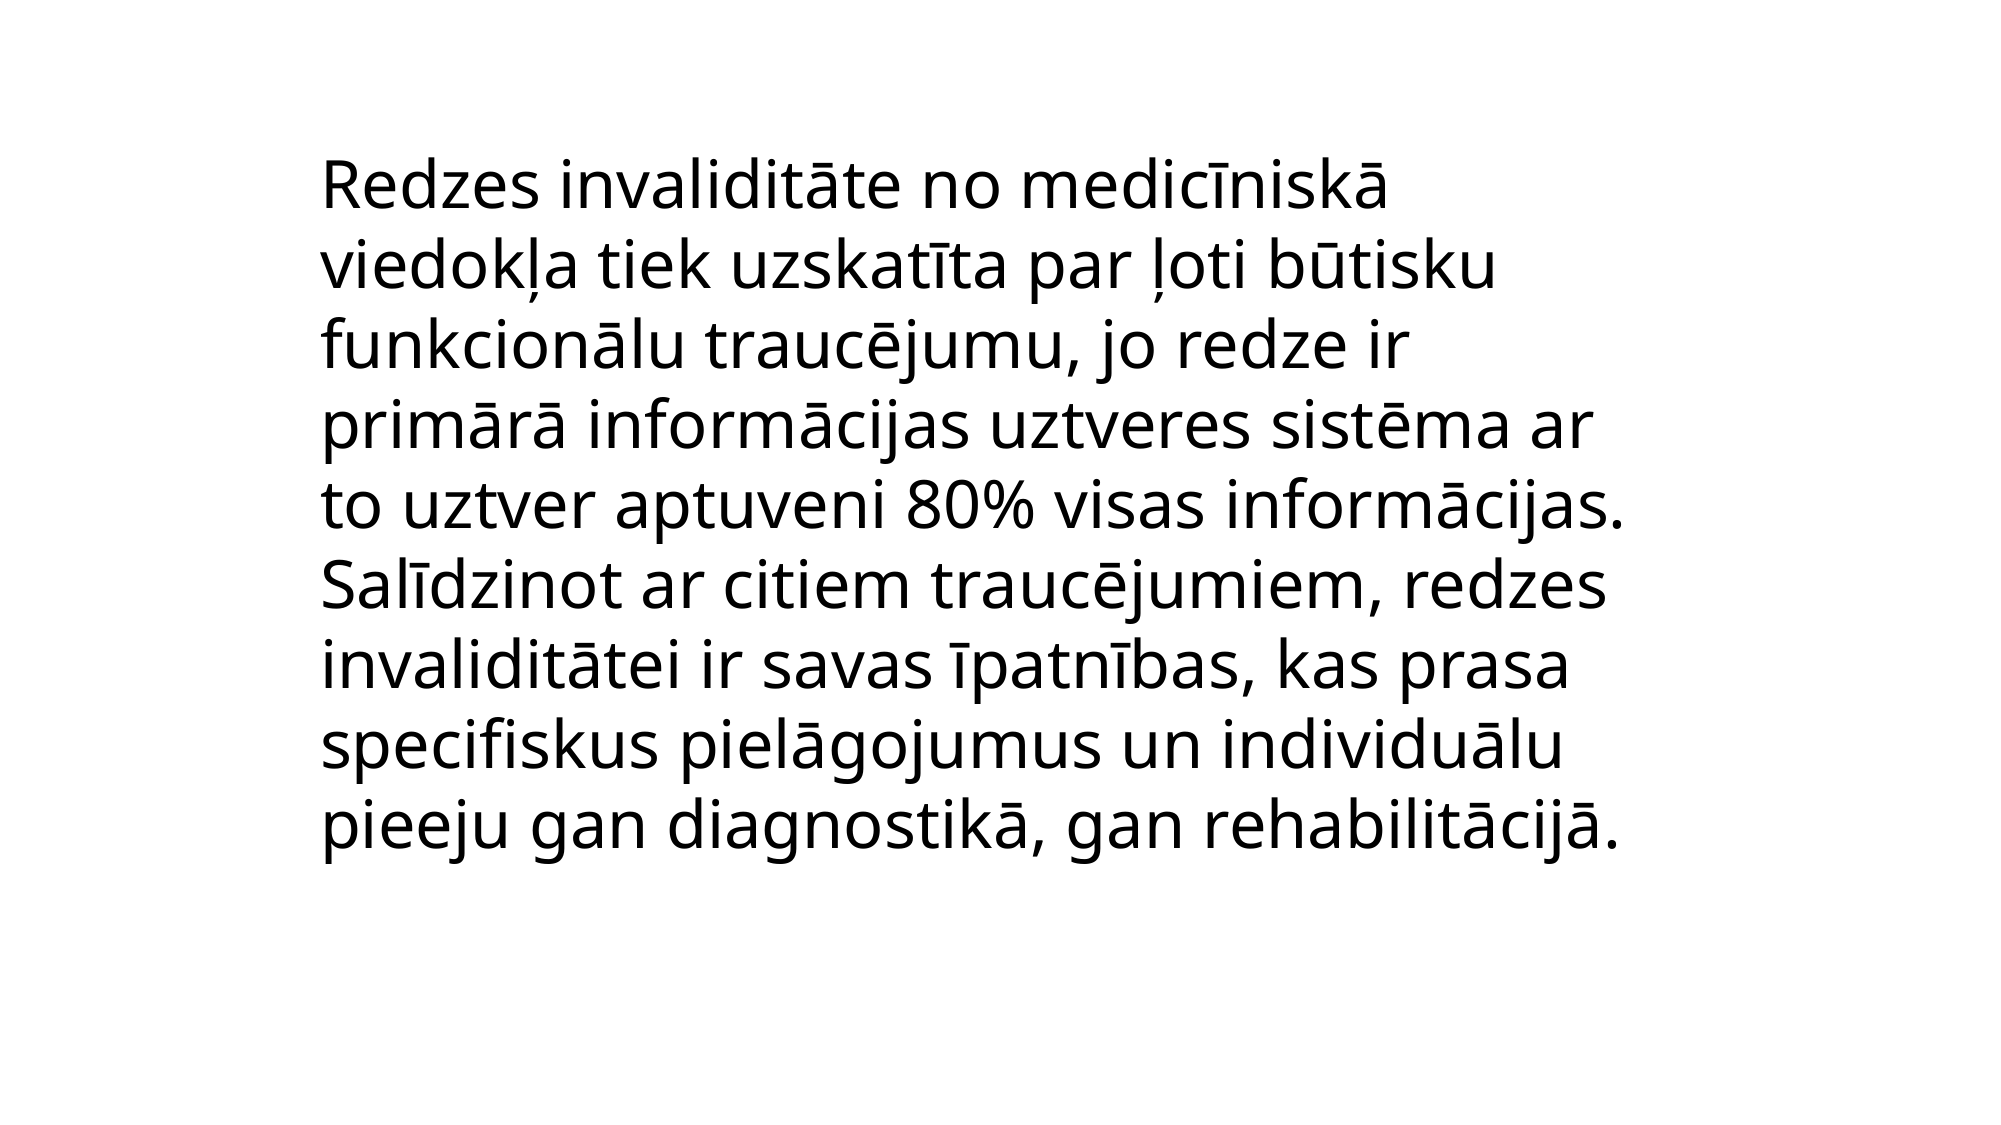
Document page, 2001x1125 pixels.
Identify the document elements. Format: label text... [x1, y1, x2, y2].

text_box Redzes invaliditāte no medicīniskā viedokļa tiek uzskatīta par ļoti būtisku funkcionālu traucējumu, jo redze ir primārā informācijas uztveres sistēma ar to uztver aptuveni 80% visas informācijas. Salīdzinot ar citiem traucējumiem, redzes invaliditātei ir savas īpatnības, kas prasa specifiskus pielāgojumus un individuālu pieeju gan diagnostikā, gan rehabilitācijā. [305, 134, 1651, 923]
